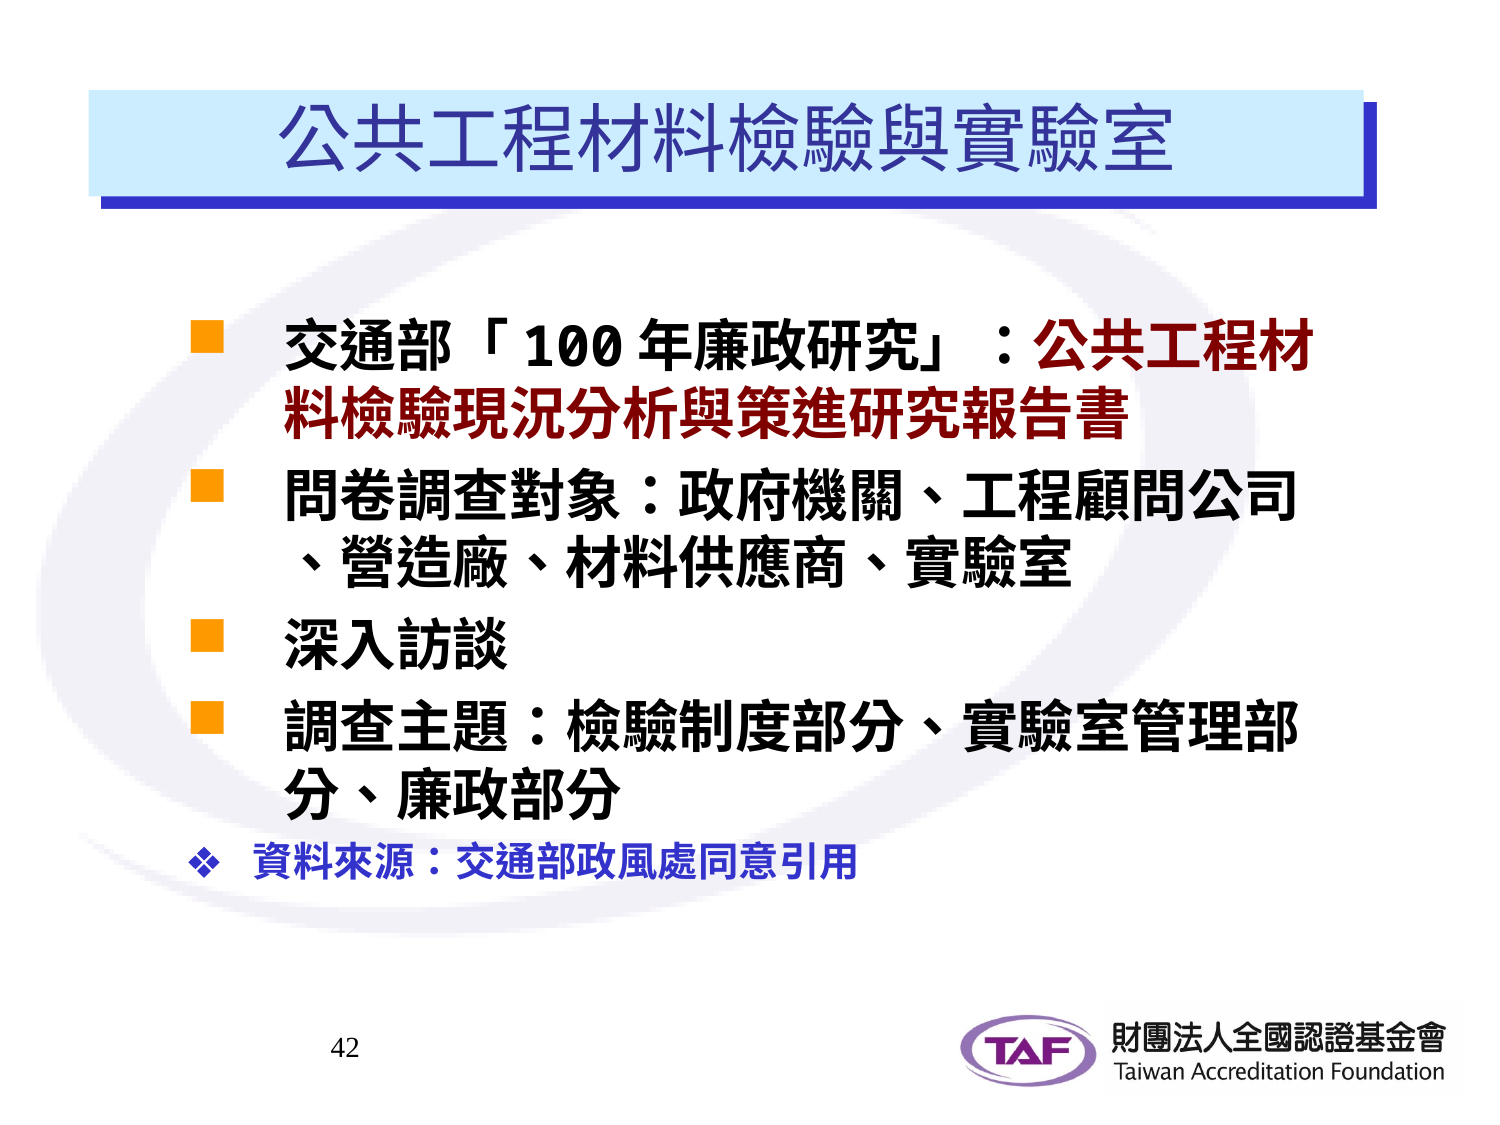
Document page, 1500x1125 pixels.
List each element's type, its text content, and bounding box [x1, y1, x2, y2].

text_box 公共工程材料檢驗與實驗室 [88, 90, 1364, 197]
list 交通部「100年廉政研究」：公共工程材料檢驗現況分析與策進研究報告書 問卷調查對象：政府機關、工程顧問公司、營造廠、材料供應商、實驗室 深入訪談 調查主題：檢驗制度部分、實驗室管理部分、廉政部分  資料來源：交通部政風處同意引用 [171, 302, 1352, 896]
text_box <編號> [199, 1021, 376, 1125]
picture [937, 999, 1462, 1097]
